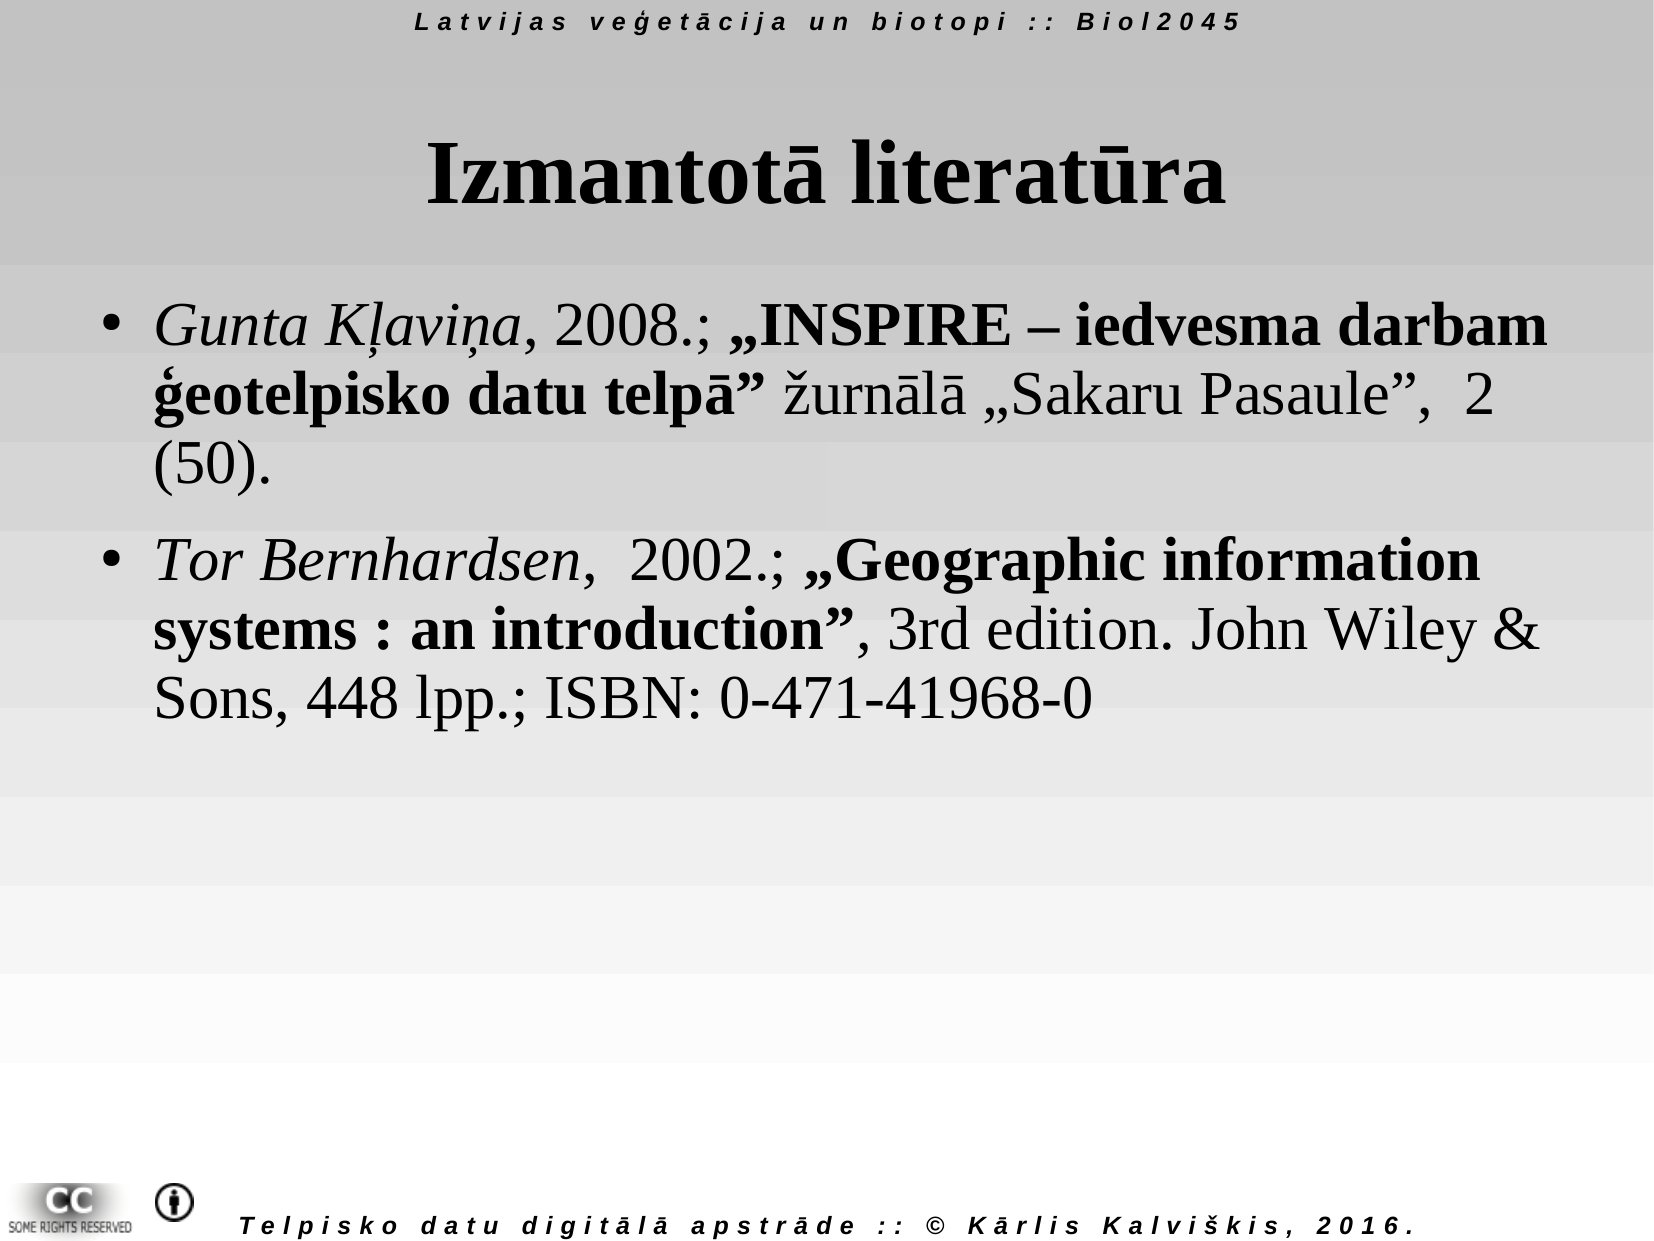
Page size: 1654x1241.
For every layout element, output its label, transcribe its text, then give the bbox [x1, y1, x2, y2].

title Izmantotā literatūra [29, 49, 1625, 296]
picture [0, 0, 1654, 1241]
list Gunta Kļaviņa, 2008.; „INSPIRE – iedvesma darbam ģeotelpisko datu telpā” žurnālā „Sakaru Pasaule”, 2 (50). Tor Bernhardsen, 2002.; „Geographic information systems : an introduction”, 3rd edition. John Wiley & Sons, 448 lpp.; ISBN: 0-471-41968-0 [82, 289, 1571, 1098]
